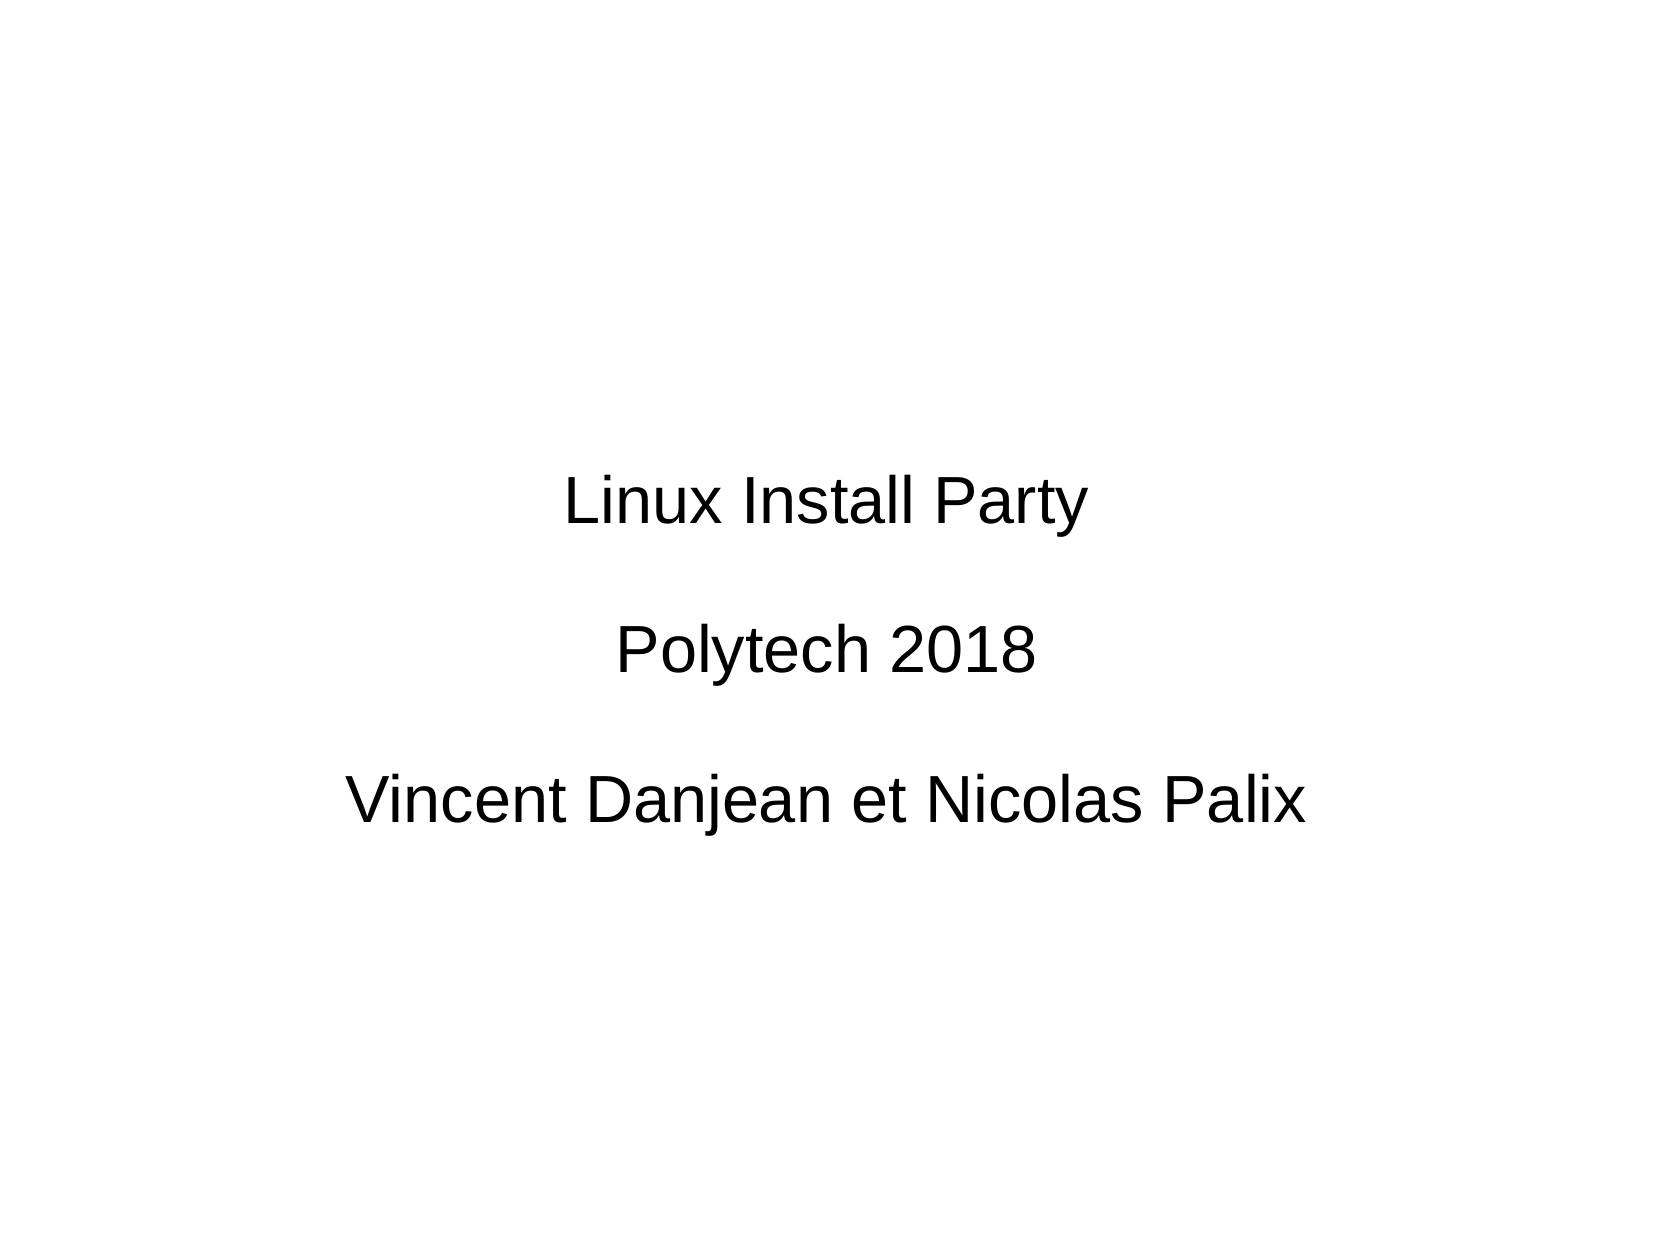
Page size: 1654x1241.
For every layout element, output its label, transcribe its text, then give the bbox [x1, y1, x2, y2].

subtitle Linux Install Party Polytech 2018 Vincent Danjean et Nicolas Palix [82, 290, 1571, 1010]
